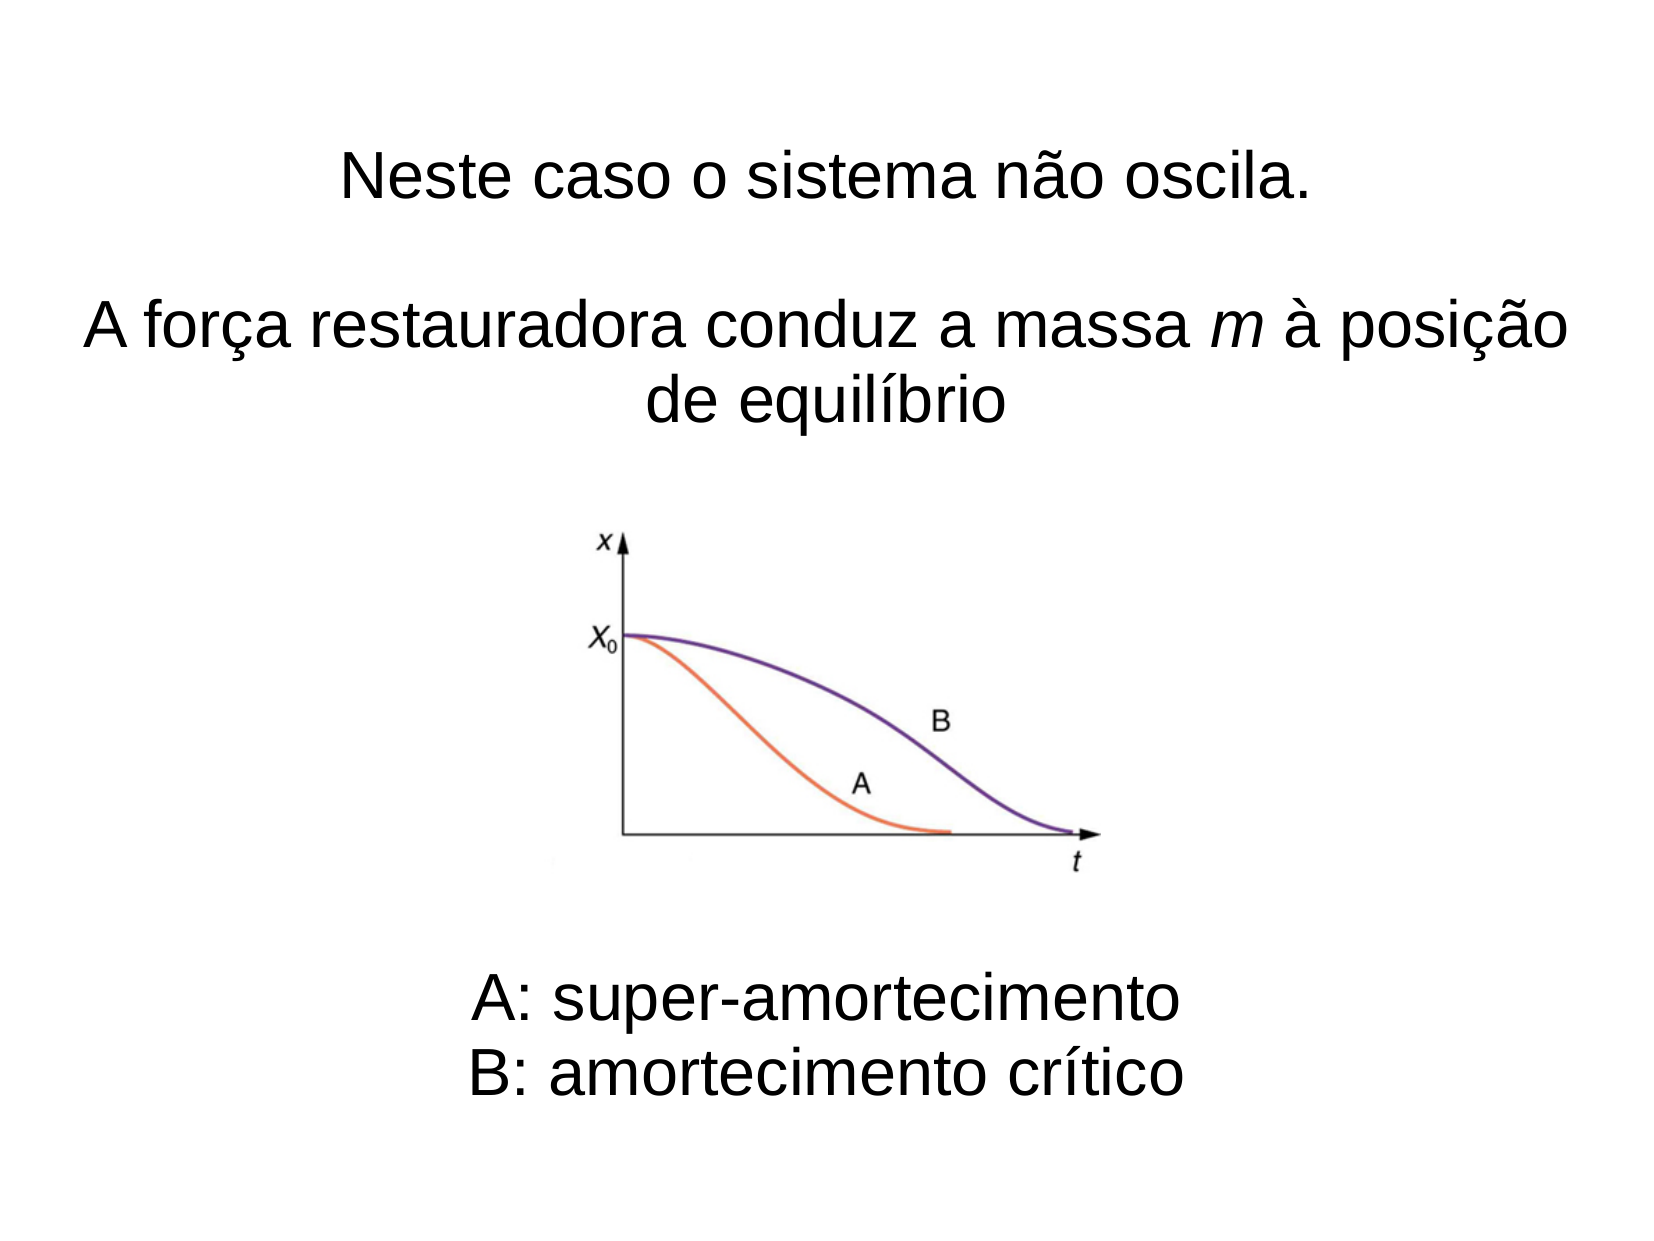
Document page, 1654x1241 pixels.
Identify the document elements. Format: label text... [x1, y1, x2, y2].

picture [544, 519, 1101, 875]
subtitle Neste caso o sistema não oscila. A força restauradora conduz a massa m à posição de equilíbrio A: super-amortecimento B: amortecimento crítico [82, 137, 1571, 1110]
